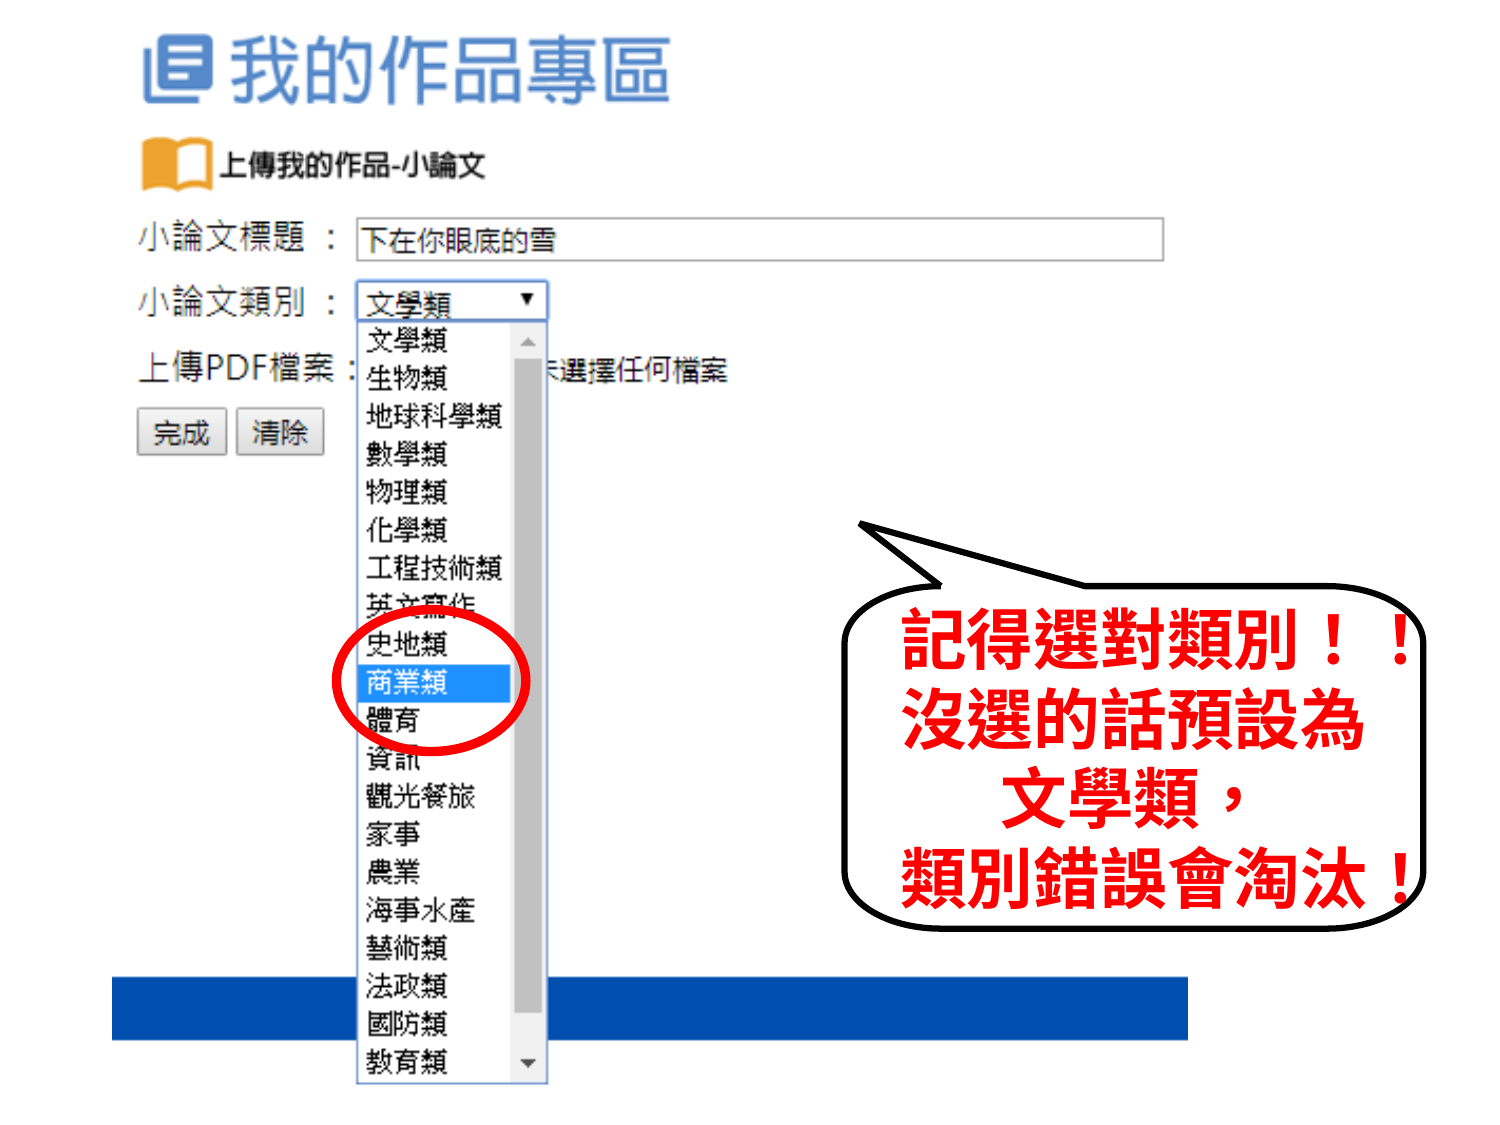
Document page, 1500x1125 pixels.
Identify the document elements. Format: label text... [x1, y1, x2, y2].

text_box 記得選對類別！！ 沒選的話預設為文學類， 類別錯誤會淘汰！ [844, 523, 1424, 929]
picture [112, 30, 1188, 1102]
